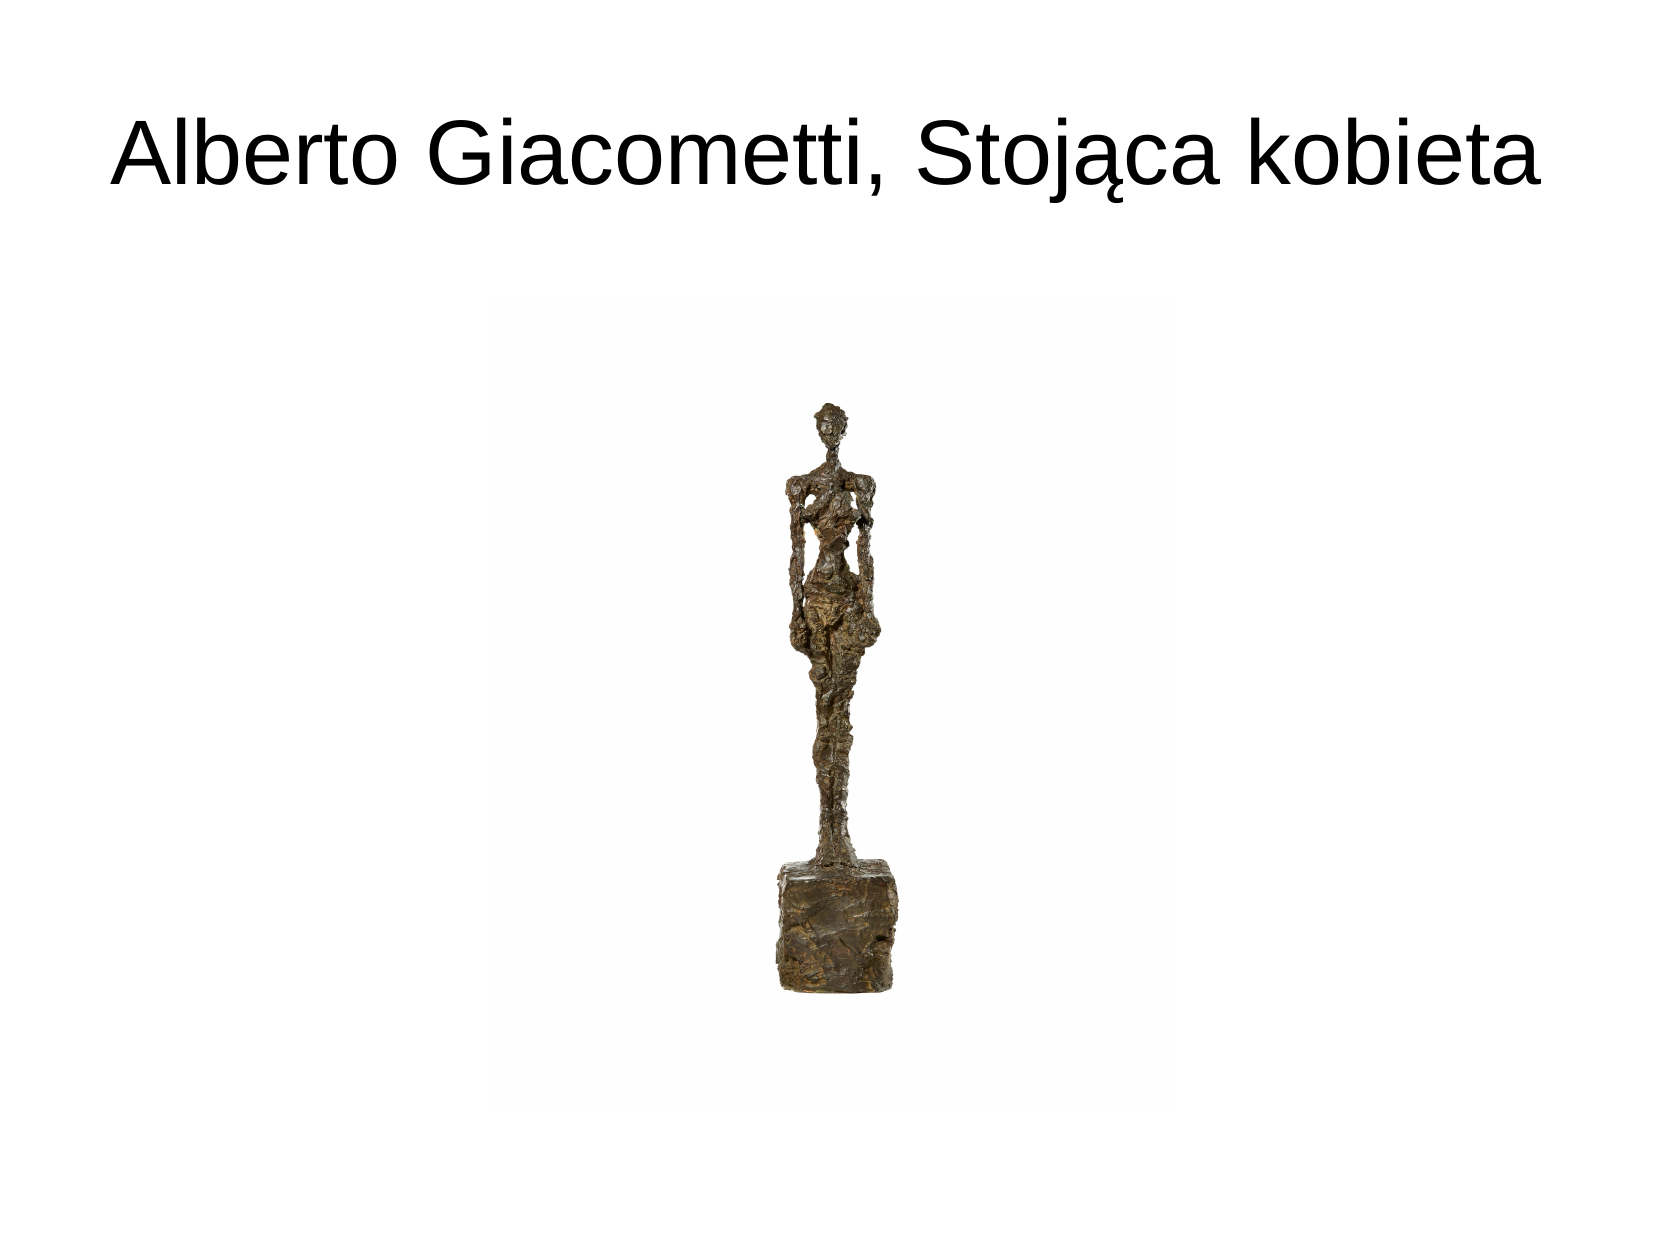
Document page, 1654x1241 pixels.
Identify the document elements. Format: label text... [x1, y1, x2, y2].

picture [489, 301, 1175, 1109]
title Alberto Giacometti, Stojąca kobieta [82, 49, 1571, 257]
